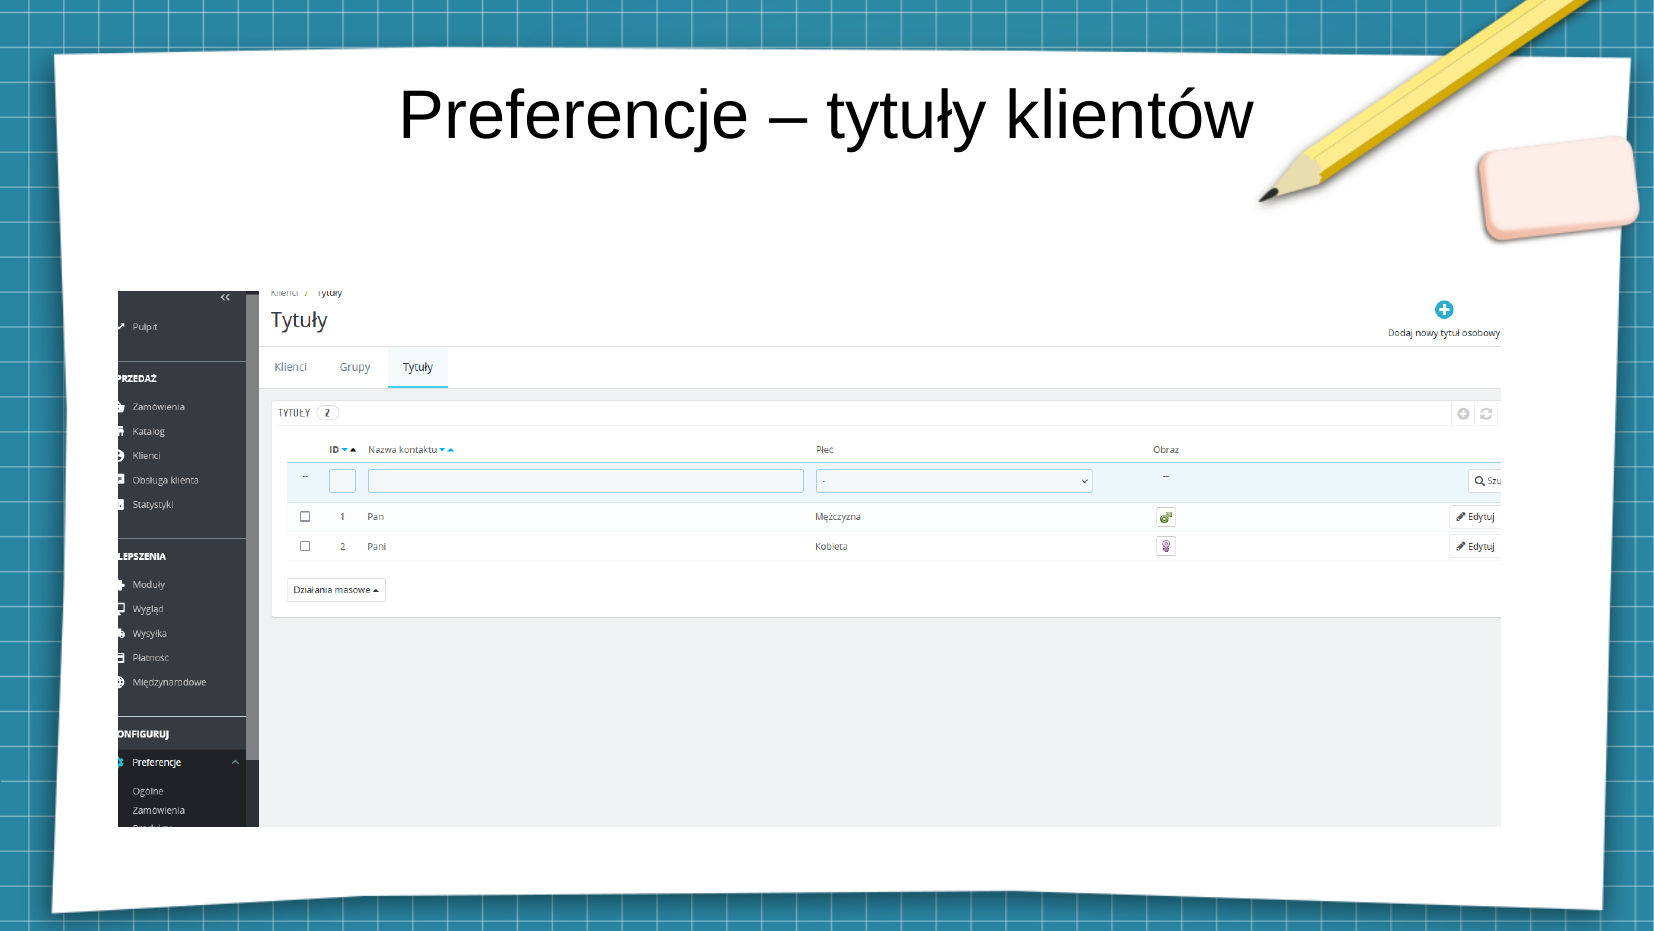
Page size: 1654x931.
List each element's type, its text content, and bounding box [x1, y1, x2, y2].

picture [0, 0, 1654, 931]
title Preferencje – tytuły klientów [82, 37, 1571, 193]
